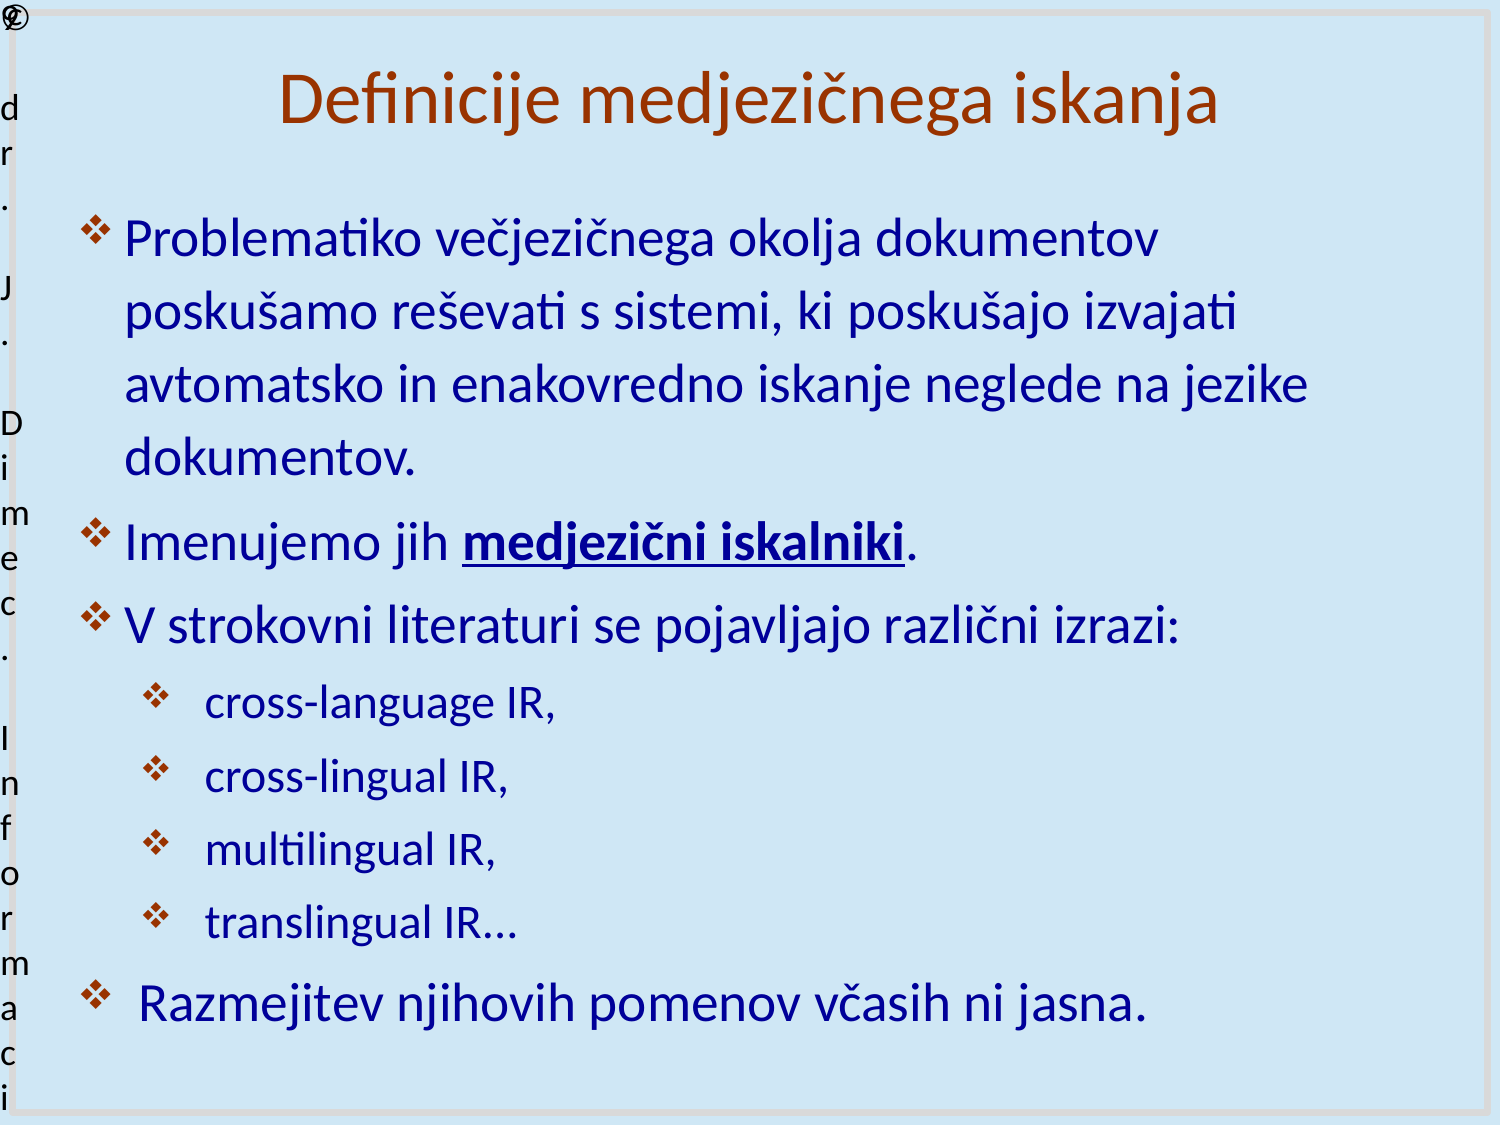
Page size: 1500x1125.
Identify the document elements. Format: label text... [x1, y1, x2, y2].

list Problematiko večjezičnega okolja dokumentov poskušamo reševati s sistemi, ki poskušajo izvajati avtomatsko in enakovredno iskanje neglede na jezike dokumentov. Imenujemo jih medjezični iskalniki. V strokovni literaturi se pojavljajo različni izrazi: cross-language IR, cross-lingual IR, multilingual IR, translingual IR... Razmejitev njihovih pomenov včasih ni jasna. [62, 187, 1438, 1050]
title Definicije medjezičnega iskanja [37, 24, 1463, 163]
